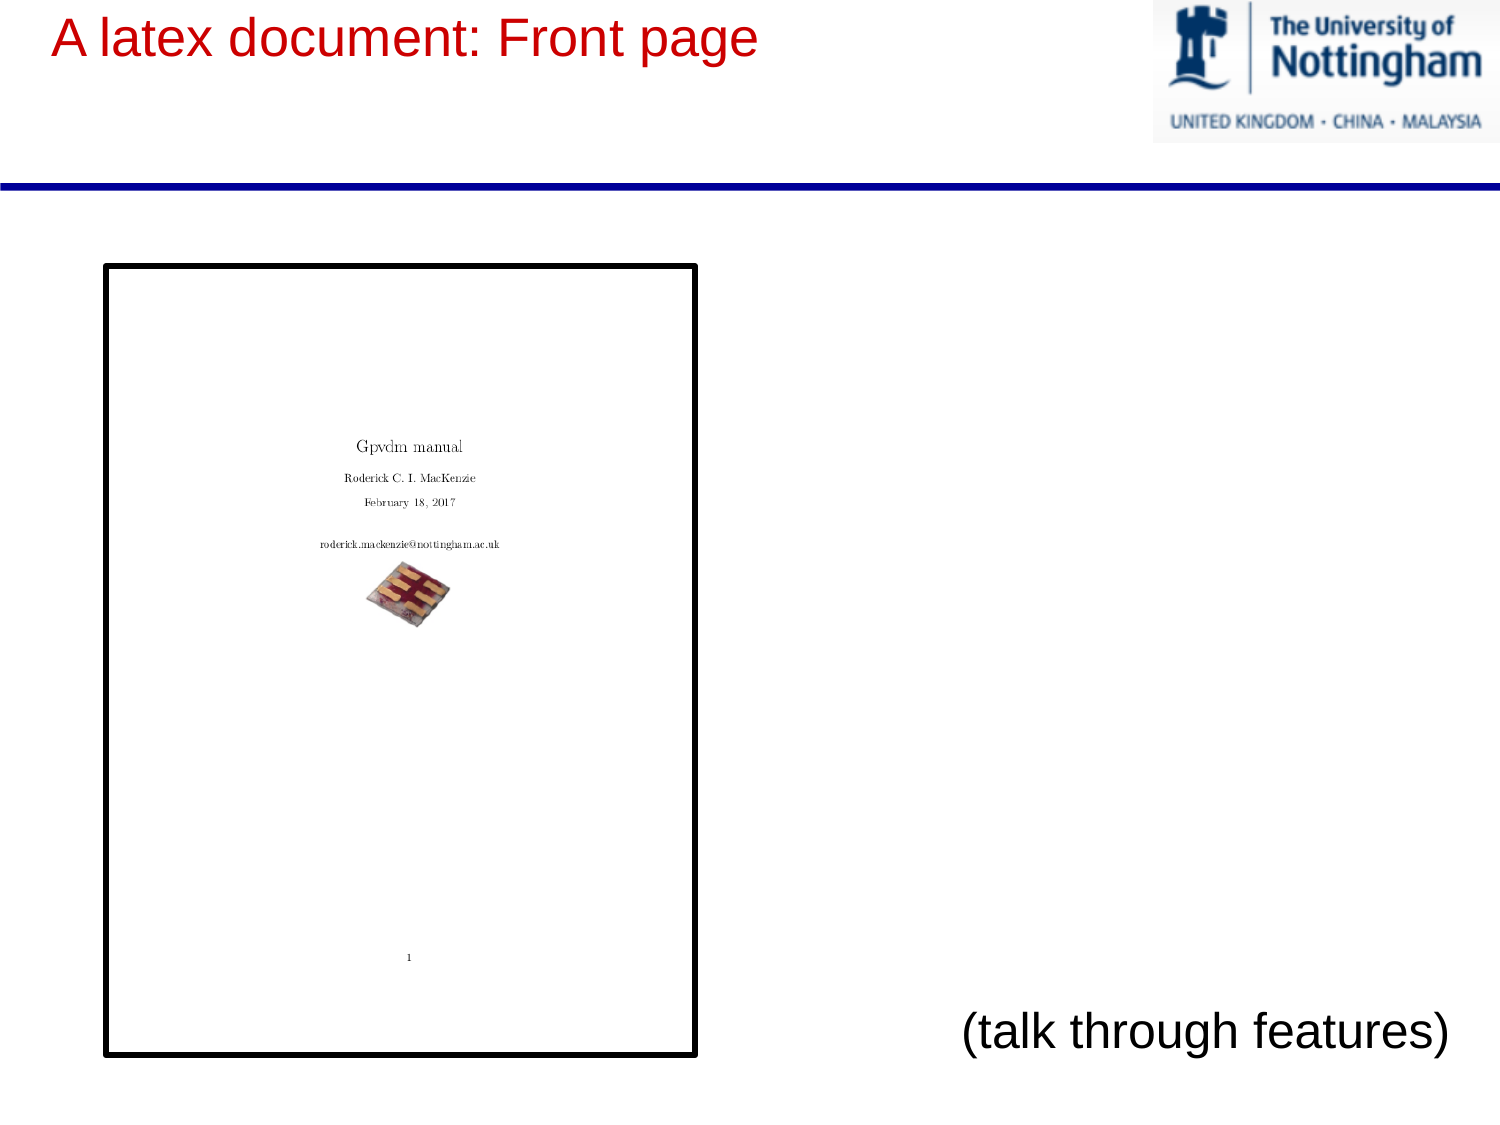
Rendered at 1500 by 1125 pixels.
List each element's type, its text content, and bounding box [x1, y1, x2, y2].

picture [108, 269, 693, 1053]
text_box A latex document: Front page [36, 0, 991, 84]
text_box (talk through features) [910, 995, 1500, 1123]
picture [1153, 0, 1500, 143]
